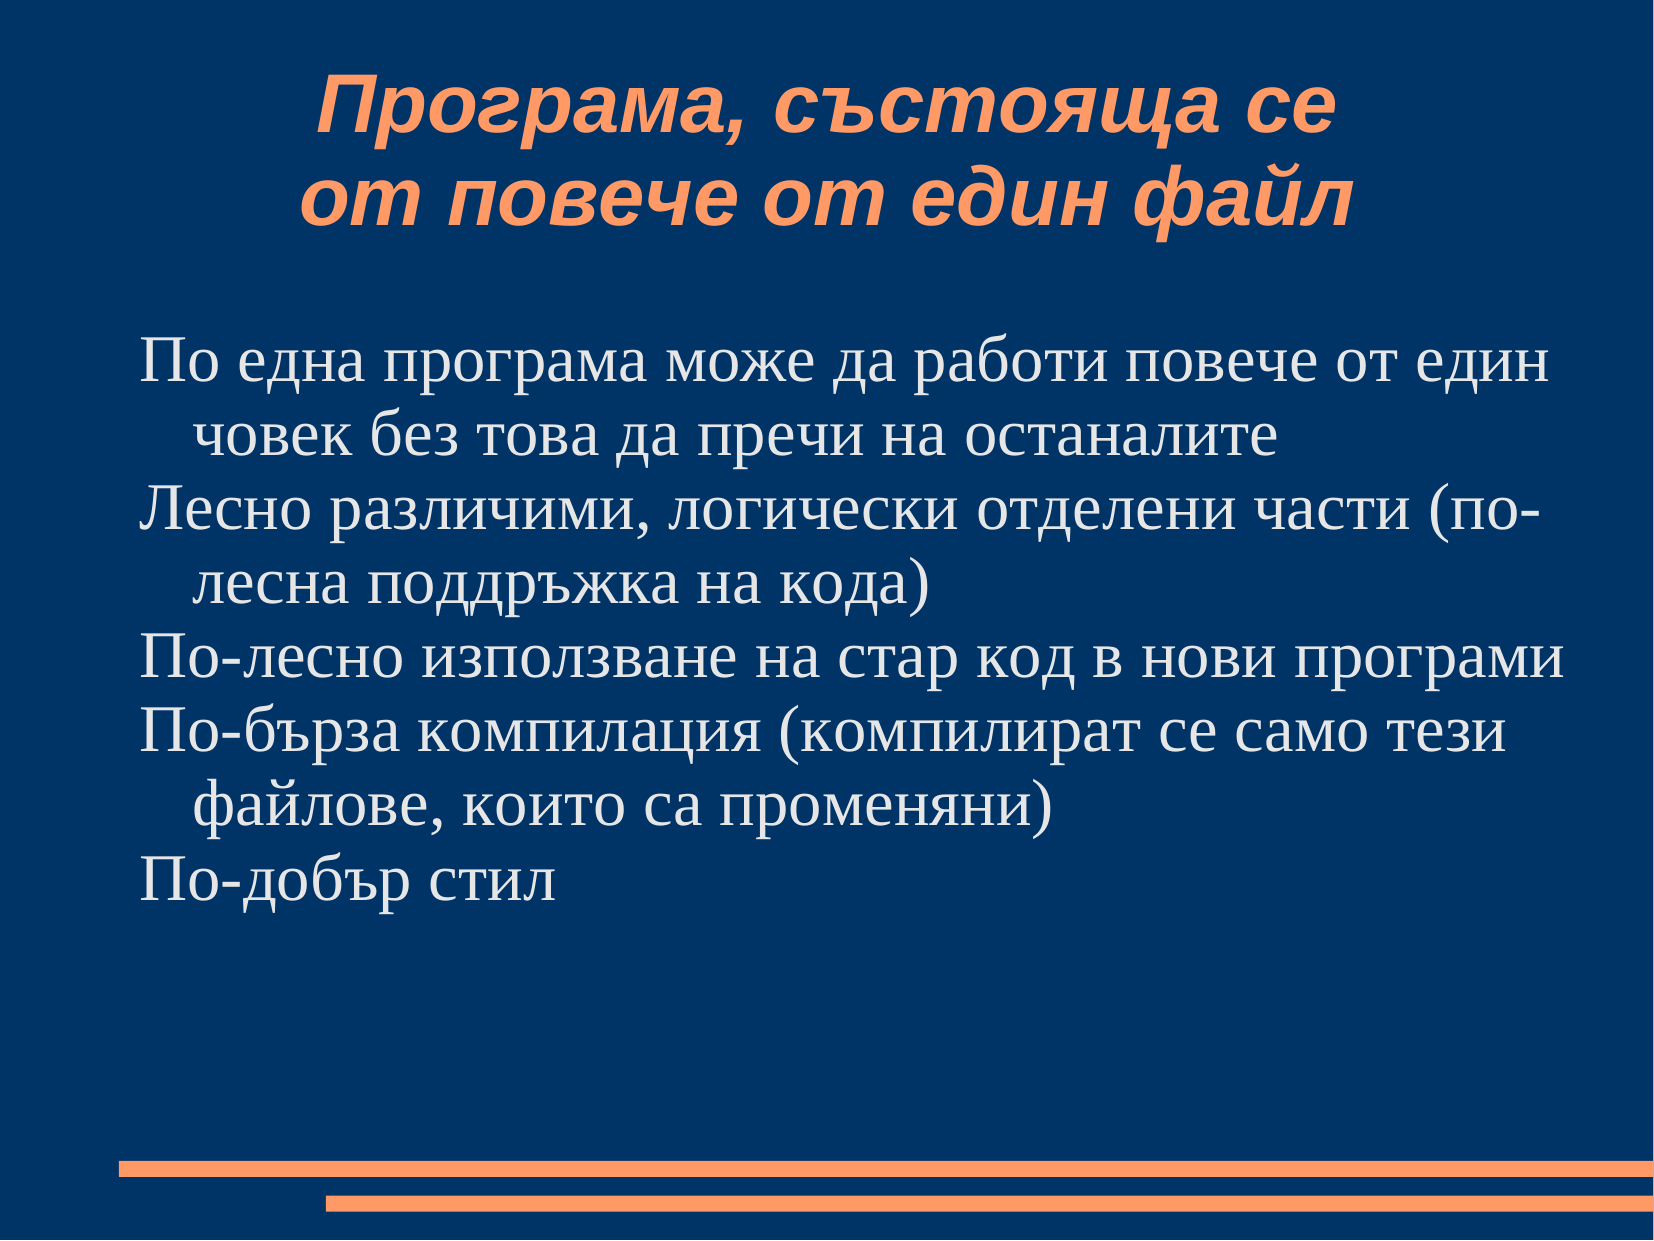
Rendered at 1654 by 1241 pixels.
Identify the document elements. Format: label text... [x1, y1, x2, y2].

list По една програма може да работи повече от един човек без това да пречи на останалите Лесно различими, логически отделени части (по-лесна поддръжка на кода) По-лесно използване на стар код в нови програми По-бърза компилация (компилират се само тези файлове, които са променяни) По-добър стил [121, 322, 1638, 1133]
title Програма, състояща се от повече от един файл [121, 46, 1534, 254]
